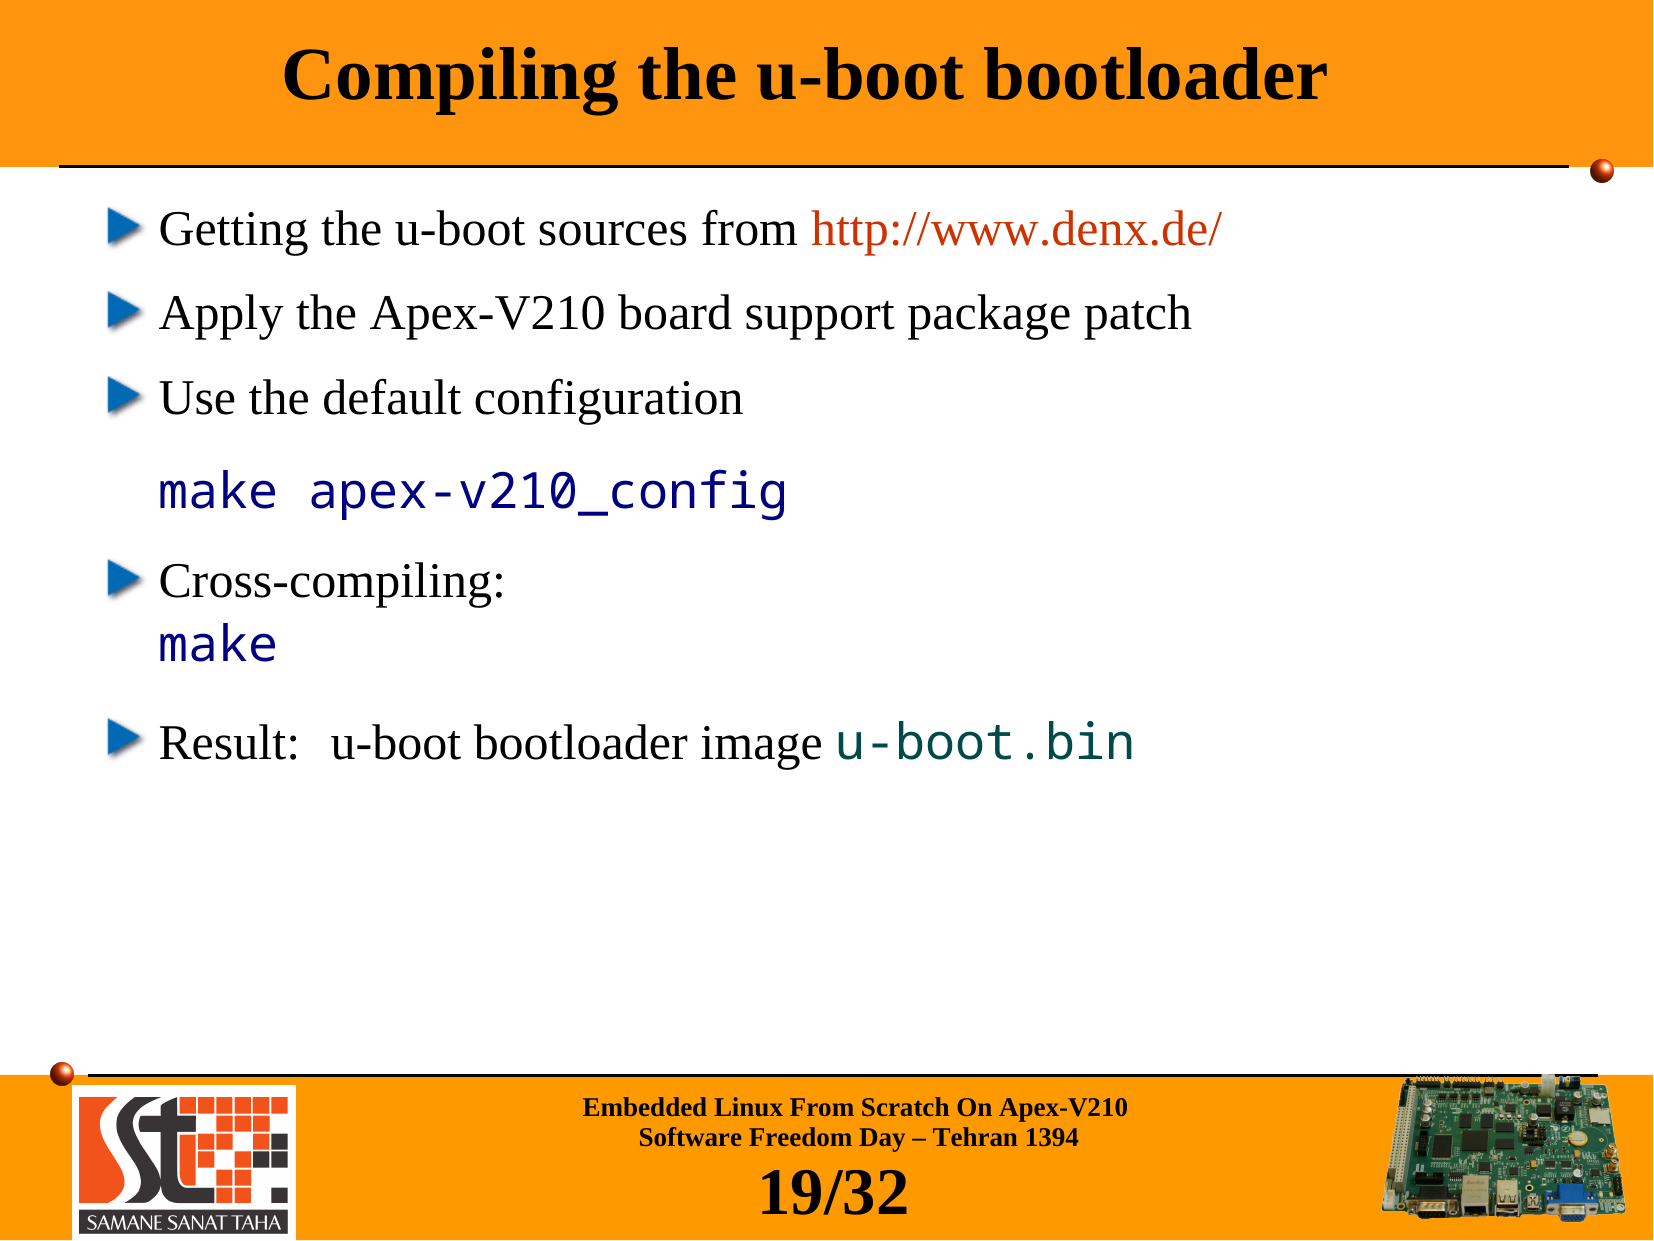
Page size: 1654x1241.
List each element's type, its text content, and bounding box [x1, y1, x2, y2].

title Compiling the u-boot bootloader [60, 25, 1551, 124]
picture [72, 1085, 296, 1241]
list Getting the u-boot sources from http://www.denx.de/ Apply the Apex-V210 board support package patch Use the default configuration make apex-v210_config Cross-compiling: make Result: u-boot bootloader image u-boot.bin [87, 200, 1500, 1040]
picture [1371, 1074, 1626, 1236]
